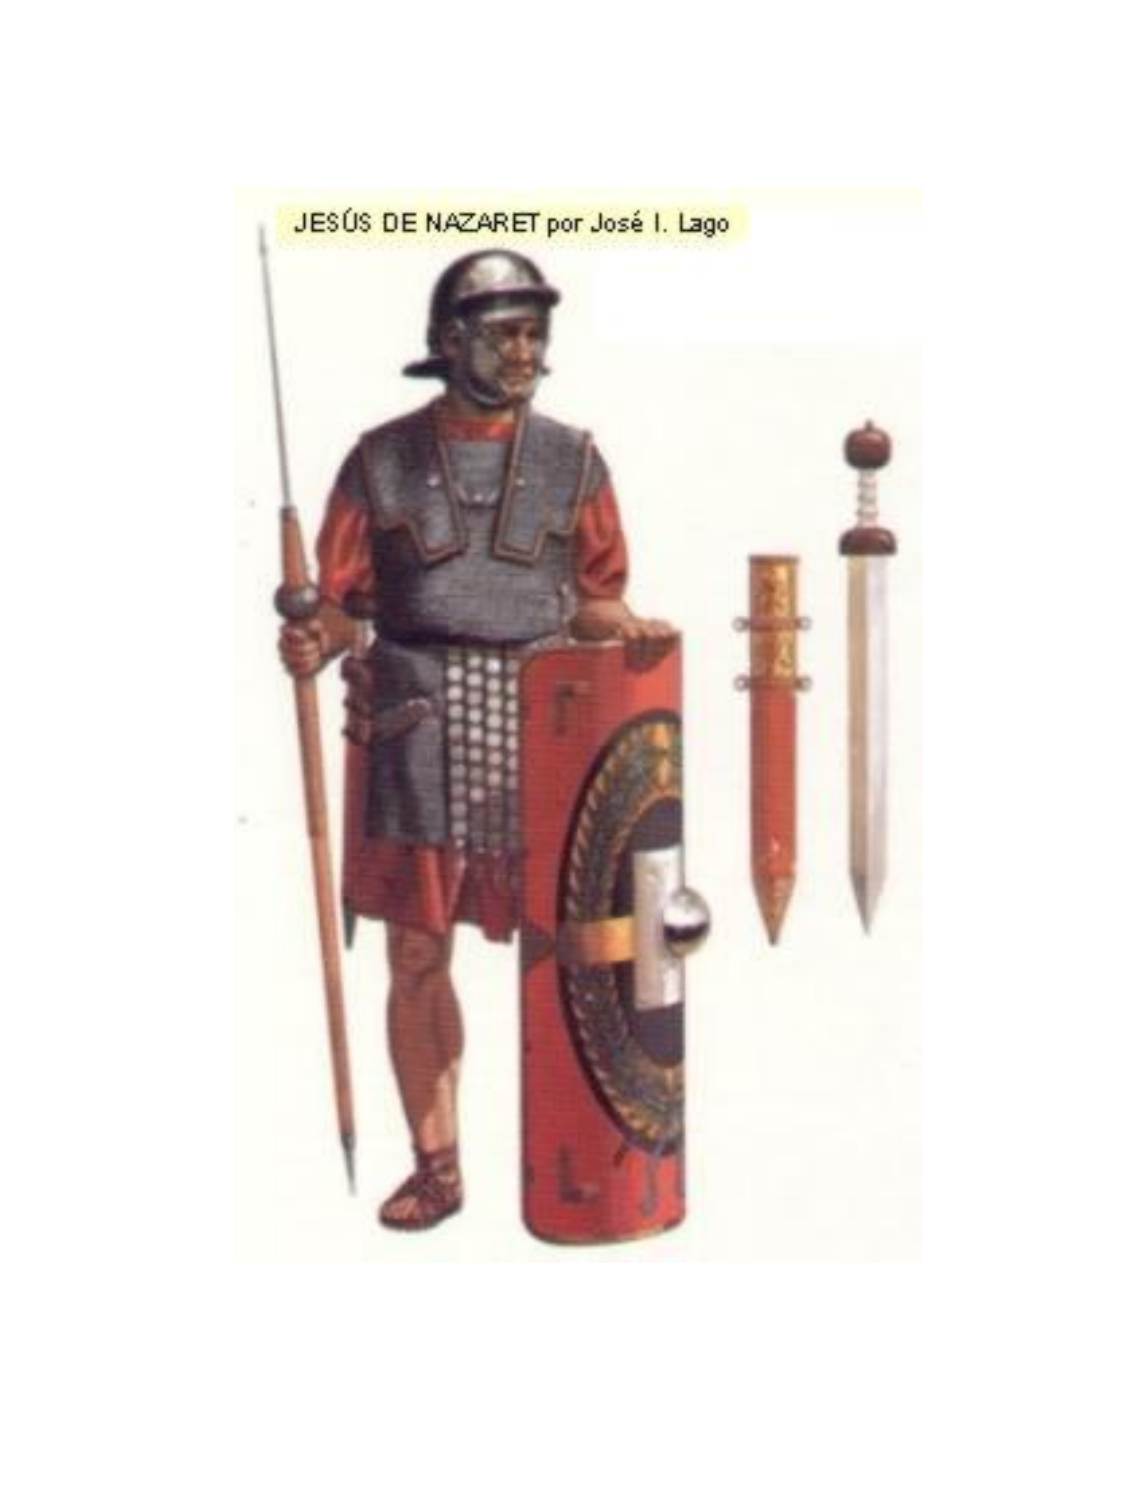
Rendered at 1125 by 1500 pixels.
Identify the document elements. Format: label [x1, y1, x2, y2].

picture [234, 187, 923, 1263]
